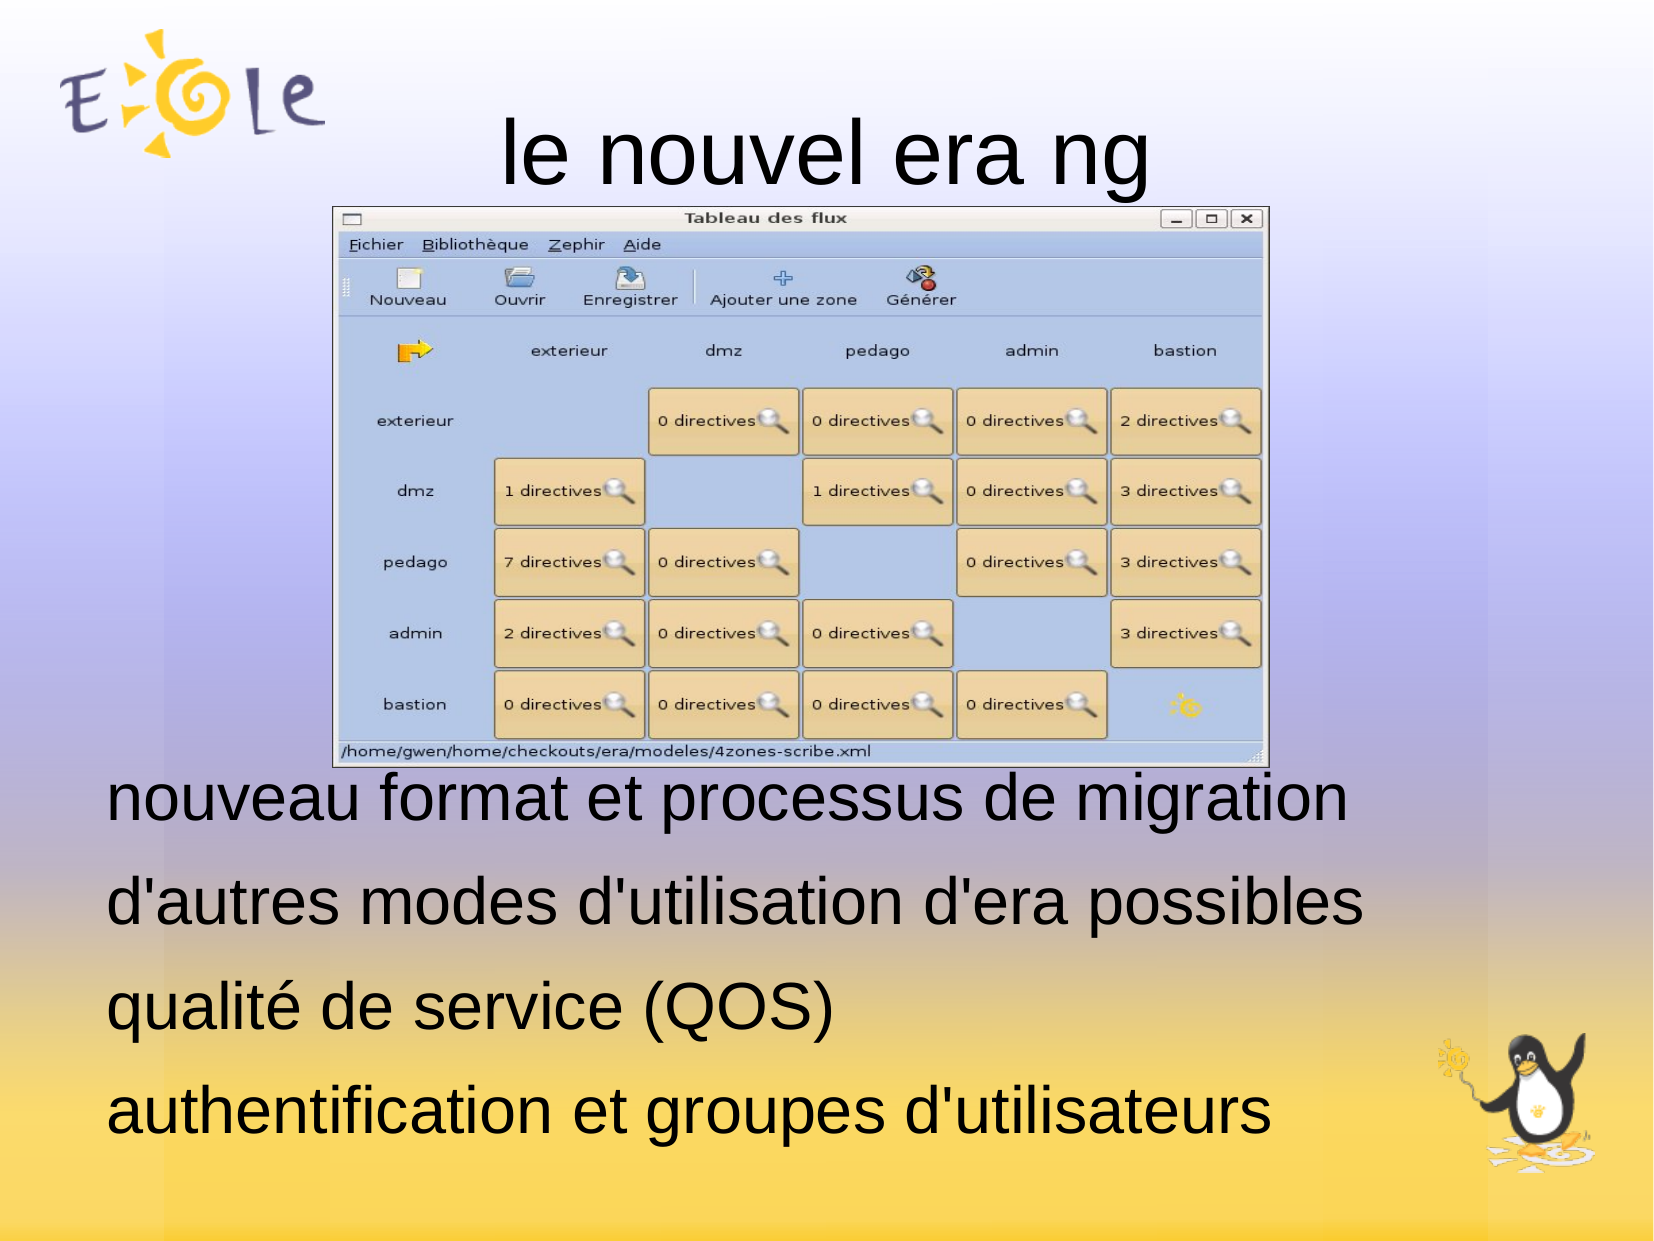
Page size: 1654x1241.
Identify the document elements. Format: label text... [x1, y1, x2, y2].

list nouveau format et processus de migration d'autres modes d'utilisation d'era possibles qualité de service (QOS) authentification et groupes d'utilisateurs [88, 760, 1577, 1182]
title le nouvel era ng [82, 49, 1571, 257]
picture [0, 0, 1654, 1241]
